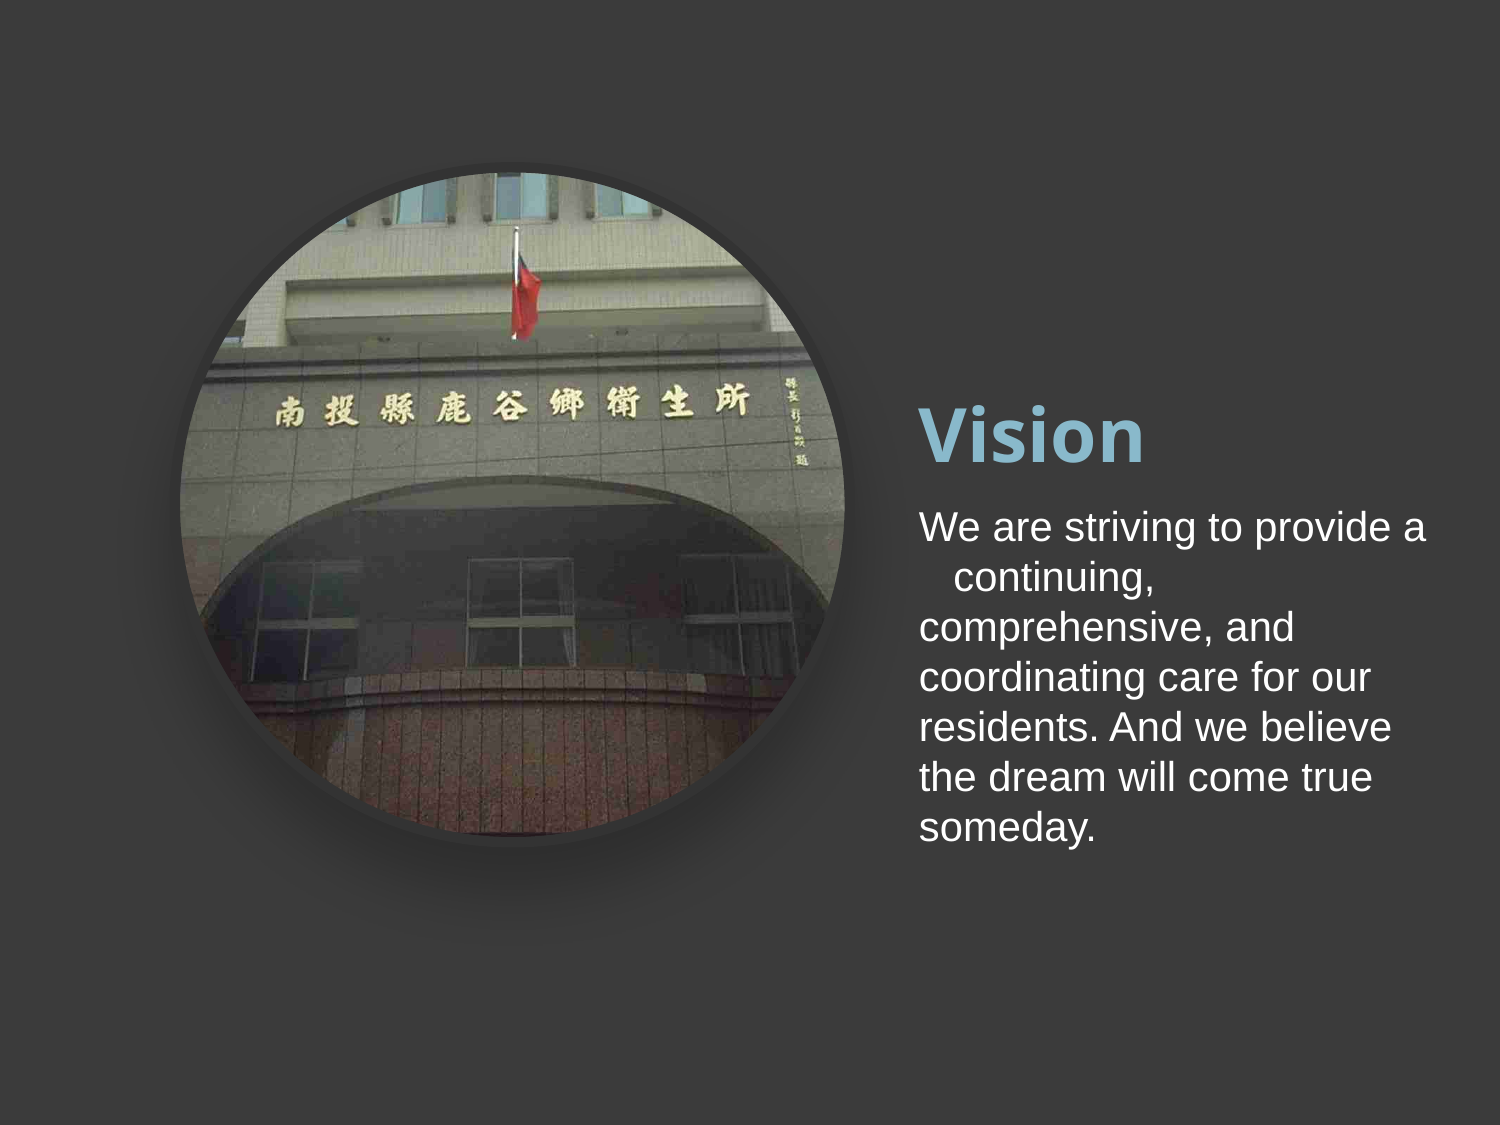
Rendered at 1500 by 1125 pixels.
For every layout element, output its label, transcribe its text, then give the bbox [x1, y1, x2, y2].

list We are striving to provide a continuing, comprehensive, and coordinating care for our residents. And we believe the dream will come true someday. [911, 491, 1436, 929]
title Vision [911, 279, 1413, 486]
text_box [174, 167, 850, 843]
